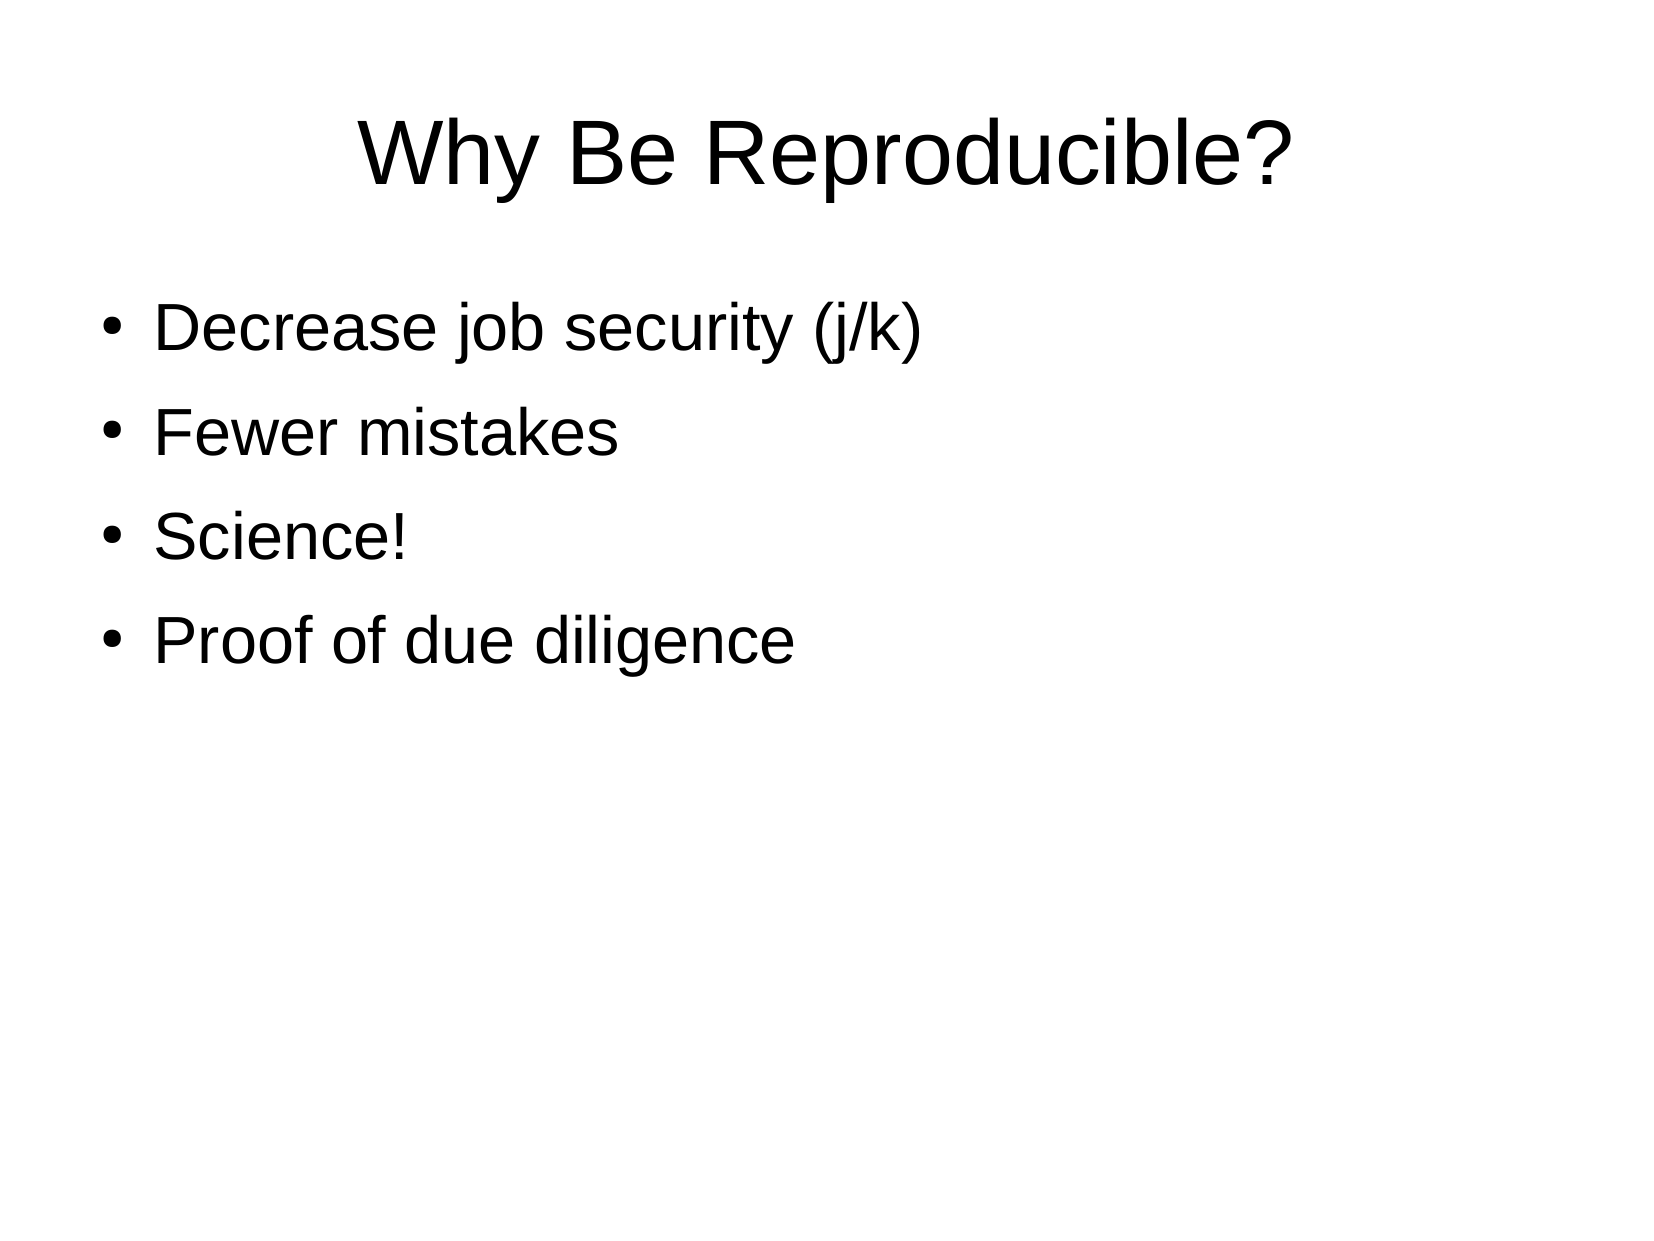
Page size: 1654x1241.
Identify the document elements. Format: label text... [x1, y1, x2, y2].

list Decrease job security (j/k) Fewer mistakes Science! Proof of due diligence [82, 290, 1538, 1010]
title Why Be Reproducible? [82, 49, 1571, 257]
